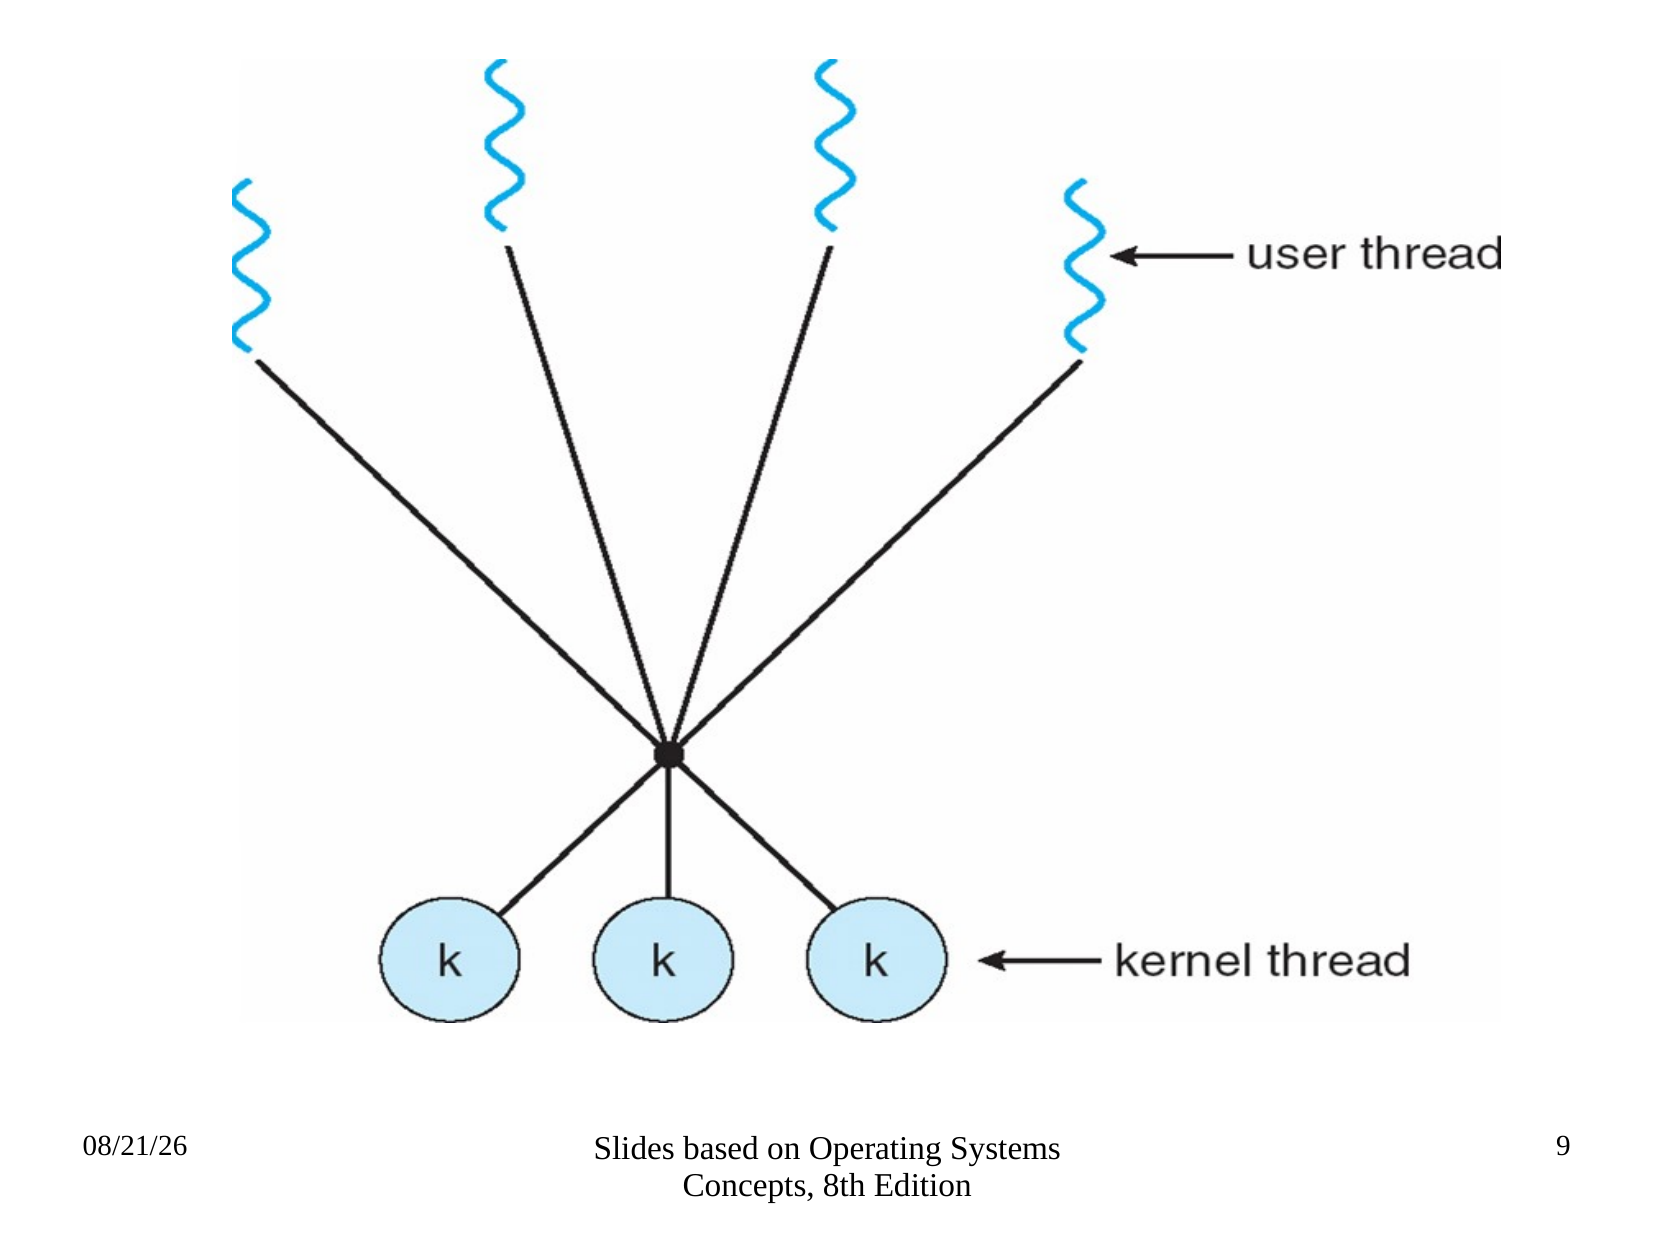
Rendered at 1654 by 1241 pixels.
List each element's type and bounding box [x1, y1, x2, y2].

picture [232, 273, 264, 326]
picture [232, 59, 1501, 1024]
picture [232, 205, 265, 258]
